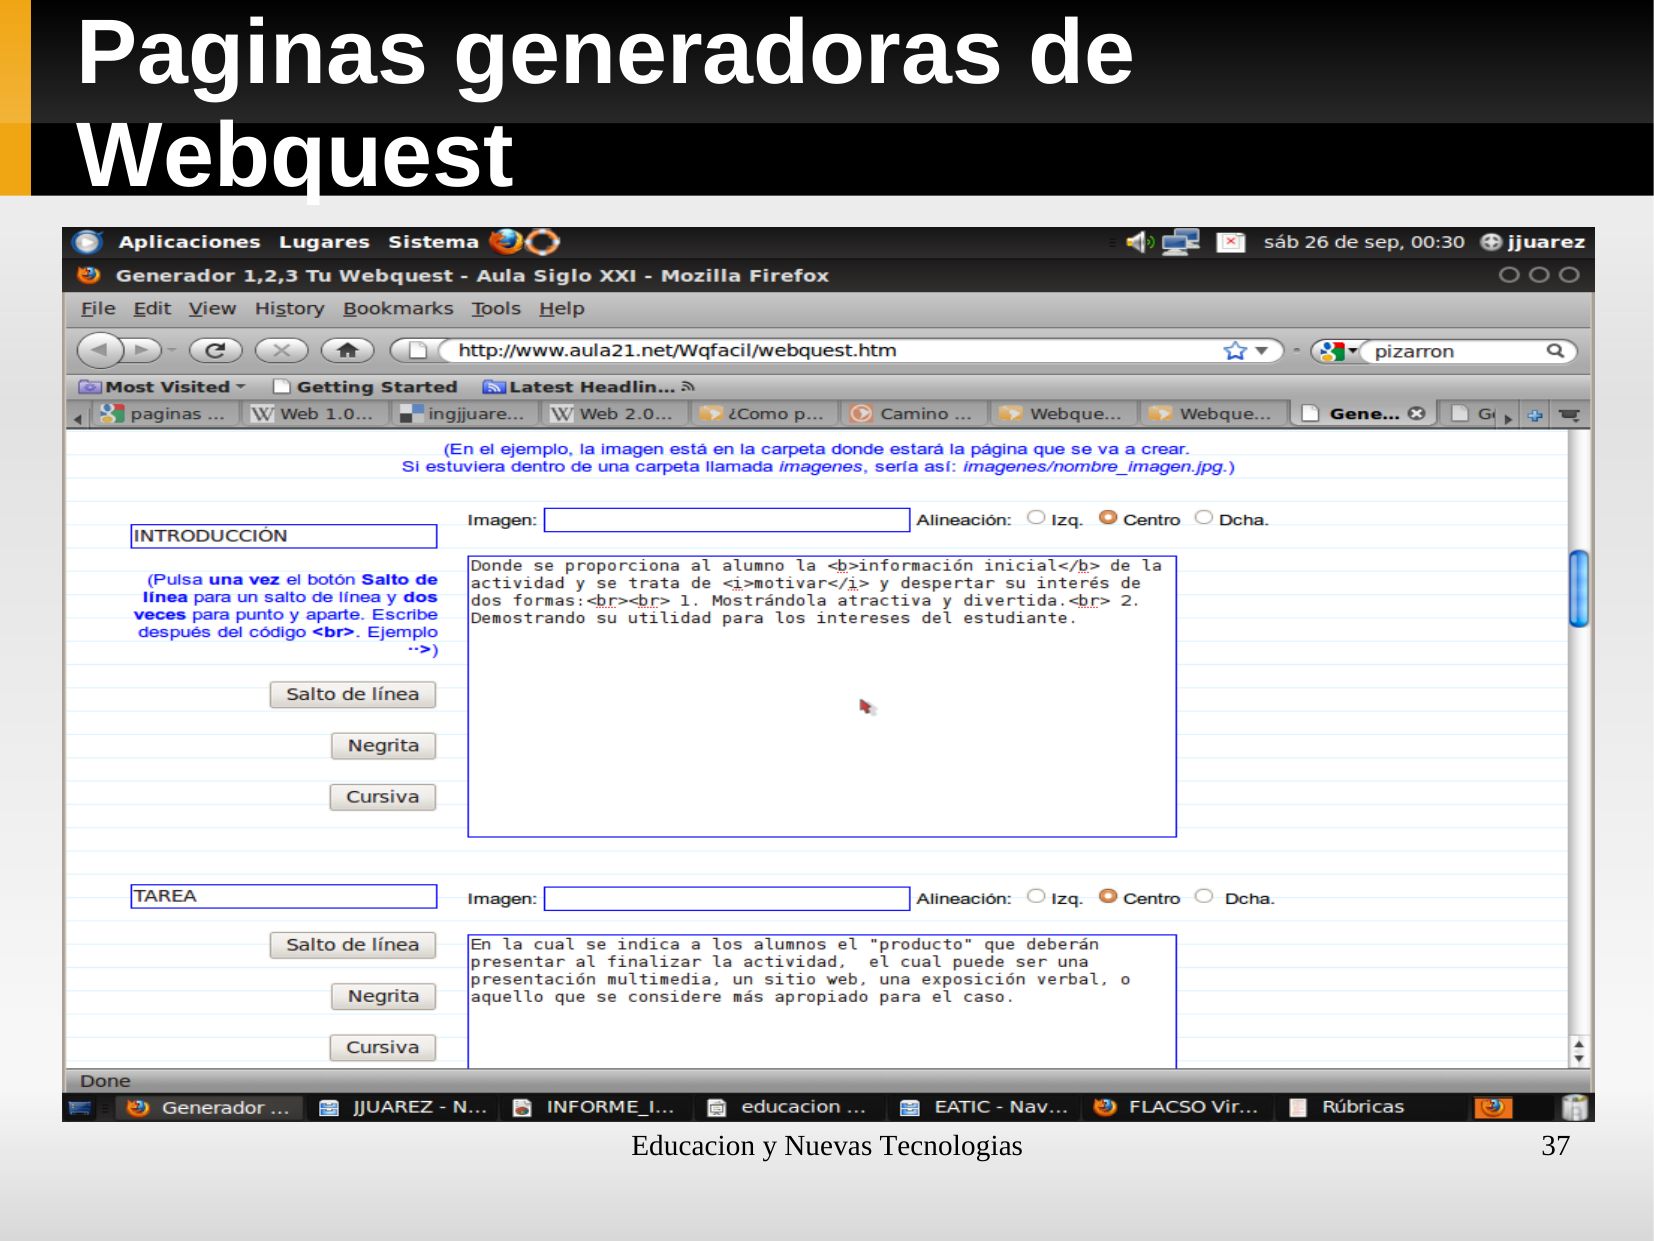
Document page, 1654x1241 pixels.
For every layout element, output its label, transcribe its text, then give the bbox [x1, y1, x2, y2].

title Paginas generadoras de Webquest [76, 0, 1565, 208]
picture [0, 0, 1654, 1241]
